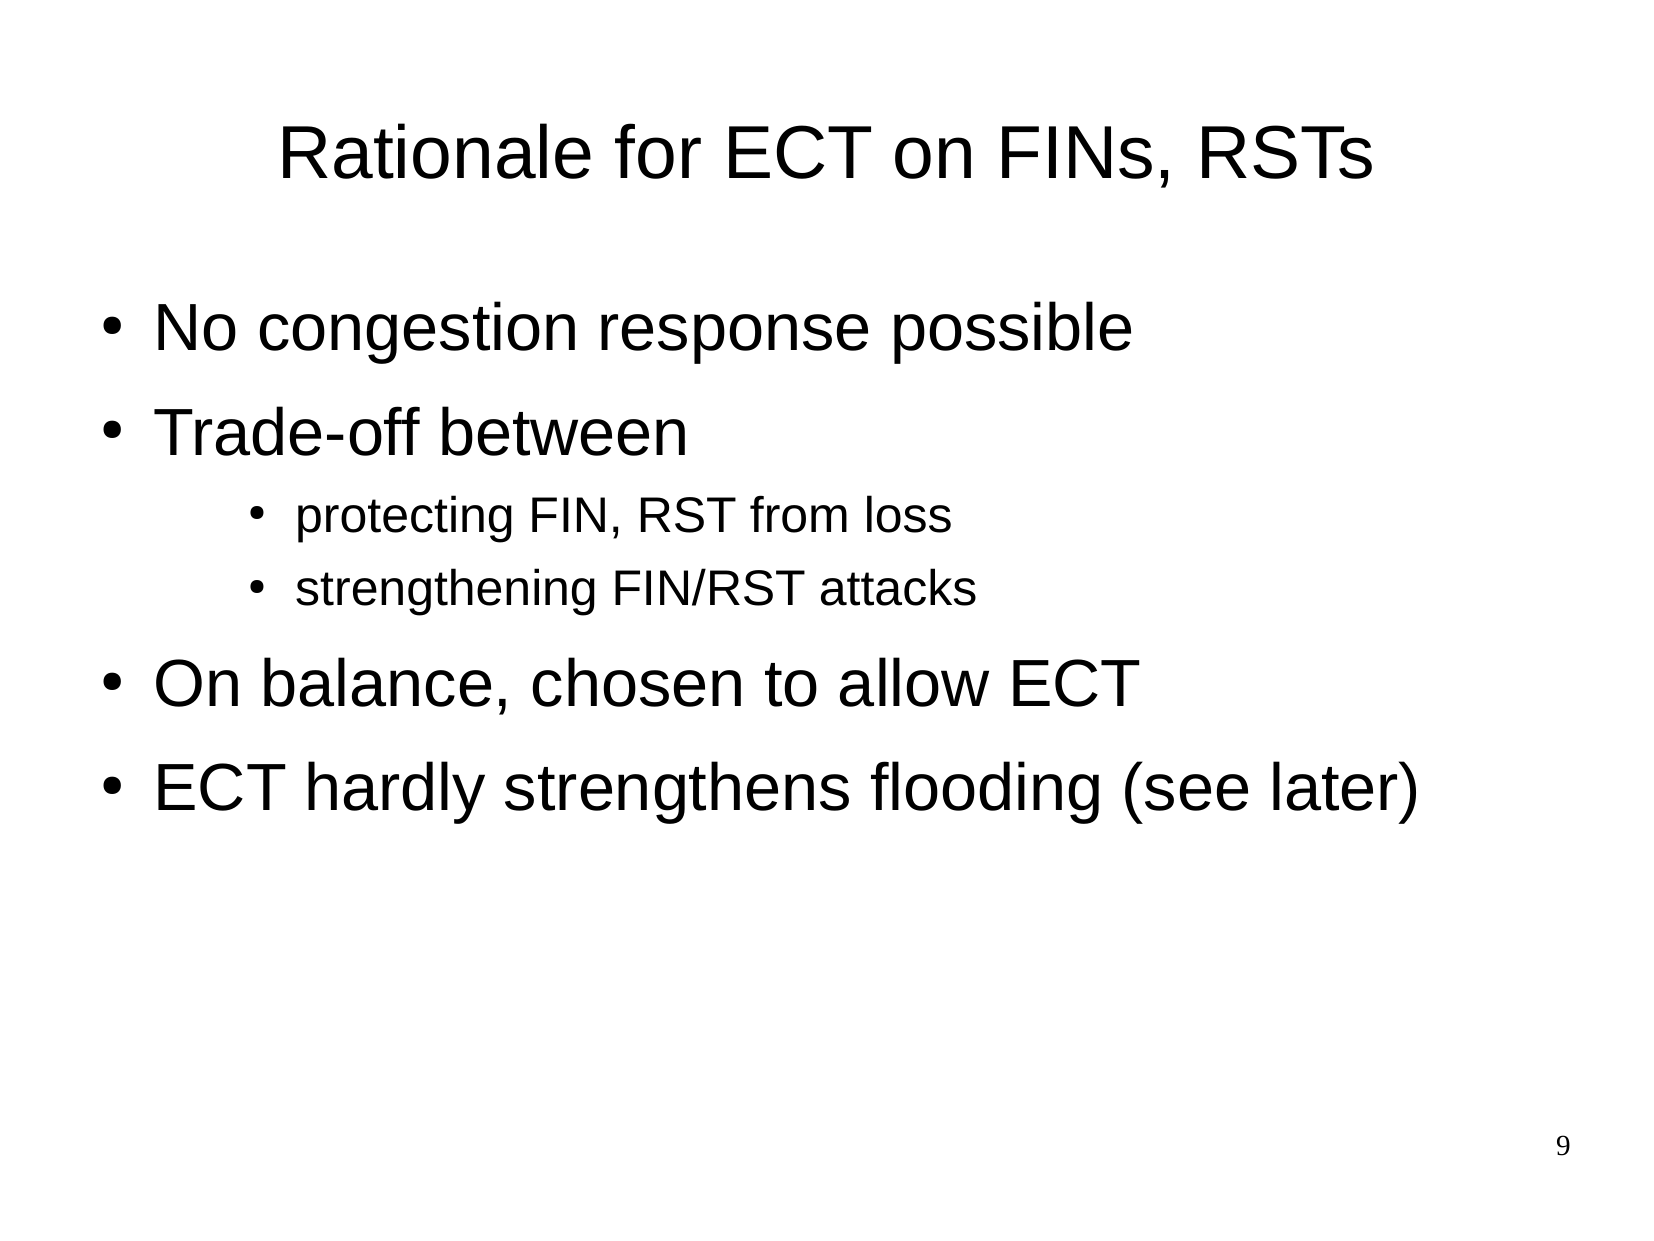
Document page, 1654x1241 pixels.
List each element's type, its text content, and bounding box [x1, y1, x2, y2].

title Rationale for ECT on FINs, RSTs [82, 49, 1571, 257]
list No congestion response possible Trade-off between protecting FIN, RST from loss strengthening FIN/RST attacks On balance, chosen to allow ECT ECT hardly strengthens flooding (see later) [82, 290, 1571, 1010]
